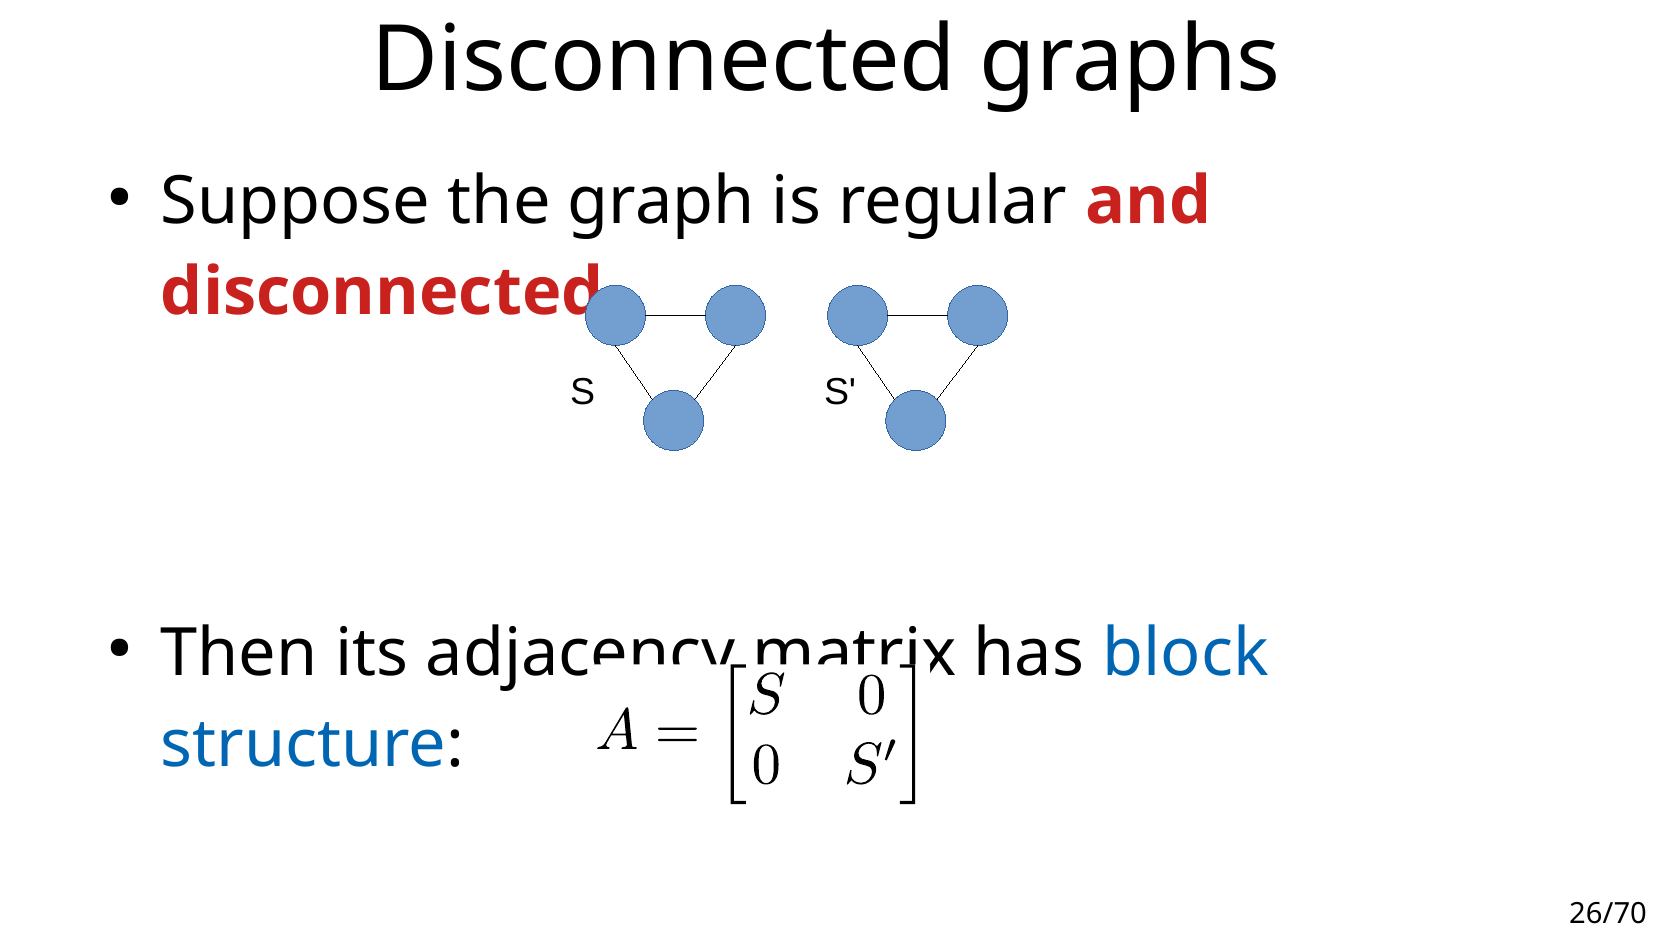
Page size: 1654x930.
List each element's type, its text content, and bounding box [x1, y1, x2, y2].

text_box [947, 285, 1008, 346]
text_box [643, 390, 704, 451]
text_box [827, 285, 888, 346]
text_box [585, 285, 646, 346]
title Disconnected graphs [82, 0, 1571, 120]
list Suppose the graph is regular and disconnected Then its adjacency matrix has block structure: [90, 152, 1579, 898]
text_box [705, 285, 766, 346]
text_box [885, 390, 946, 451]
text_box [594, 664, 931, 805]
text_box S [555, 363, 611, 421]
text_box S' [809, 363, 872, 421]
